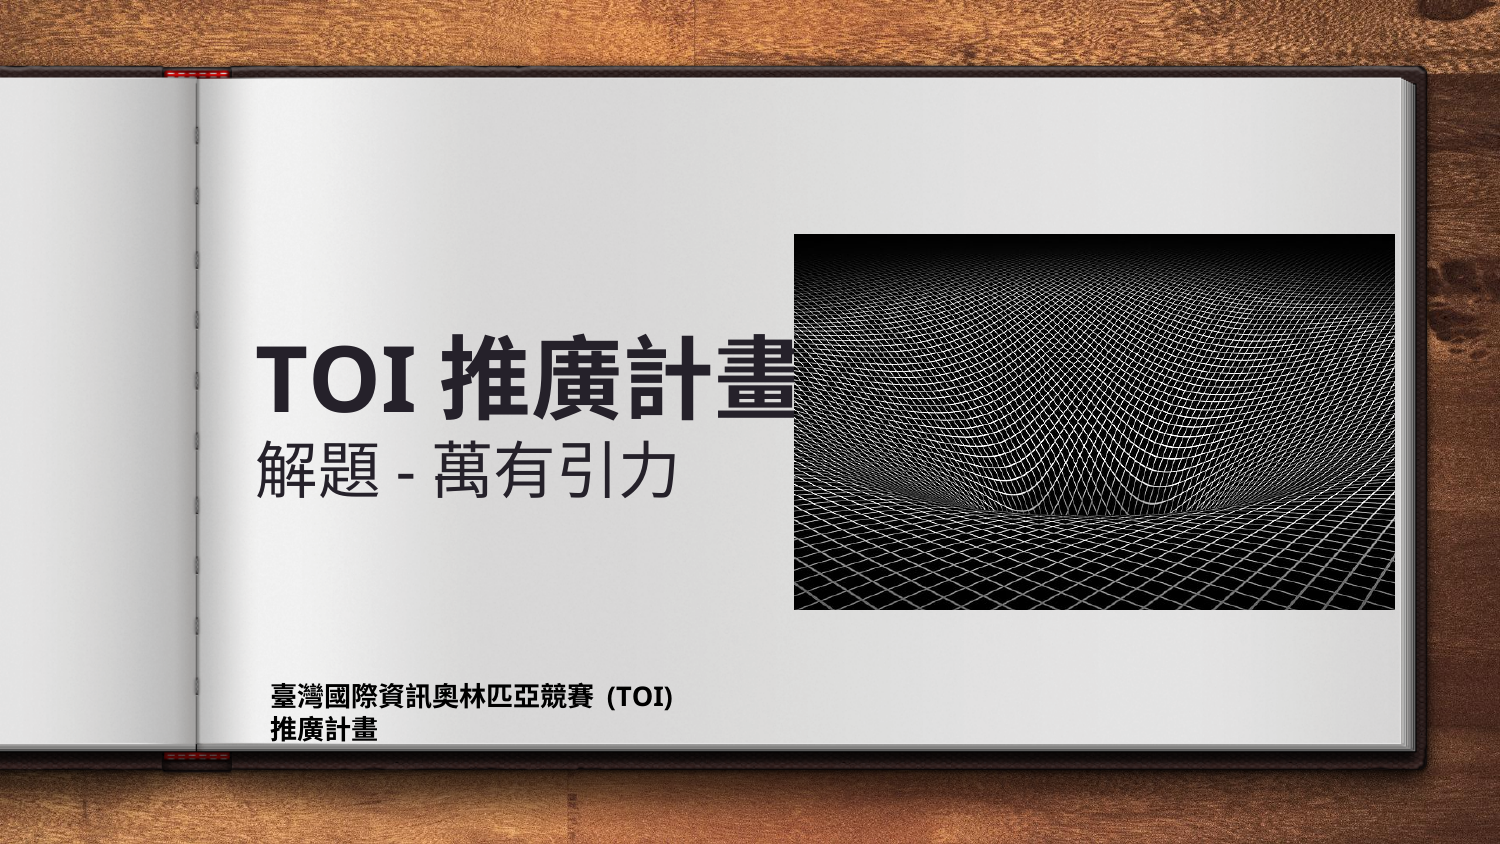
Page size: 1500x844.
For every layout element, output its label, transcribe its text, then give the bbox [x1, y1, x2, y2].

picture [794, 234, 1395, 610]
text_box TOI推廣計畫 解題-萬有引力 [240, 262, 794, 565]
